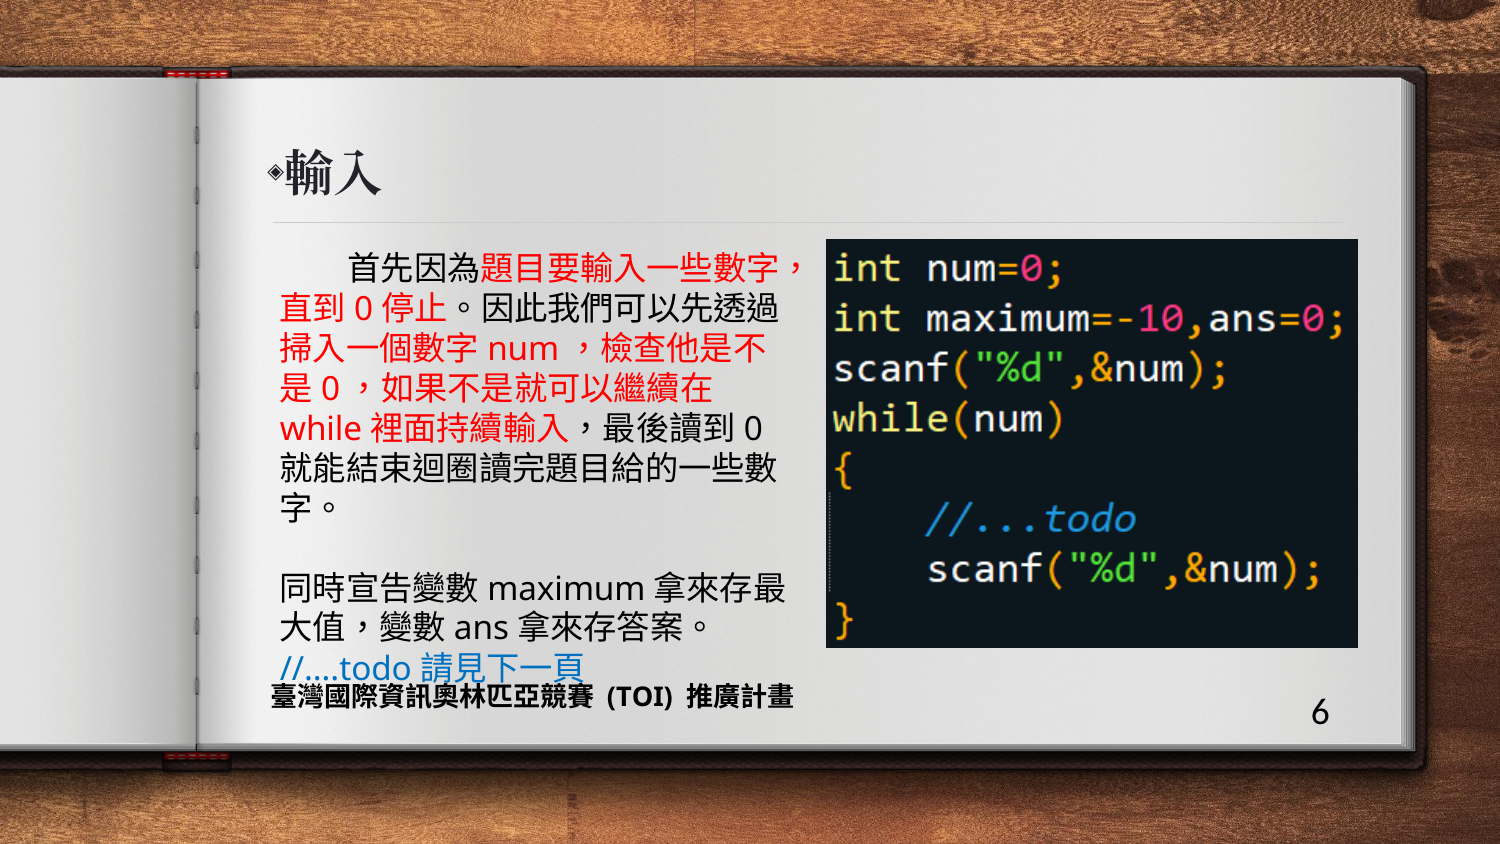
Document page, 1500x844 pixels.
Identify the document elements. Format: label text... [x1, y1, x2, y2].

picture [826, 239, 1358, 648]
text_box 首先因為題目要輸入一些數字，直到0停止。因此我們可以先透過掃入一個數字num，檢查他是不是0，如果不是就可以繼續在while裡面持續輸入，最後讀到0就能結束迴圈讀完題目給的一些數字。 同時宣告變數maximum拿來存最大值，變數ans拿來存答案。 //….todo請見下一頁 [264, 239, 807, 659]
text_box [1295, 672, 1386, 737]
list 輸入 [252, 126, 1194, 216]
